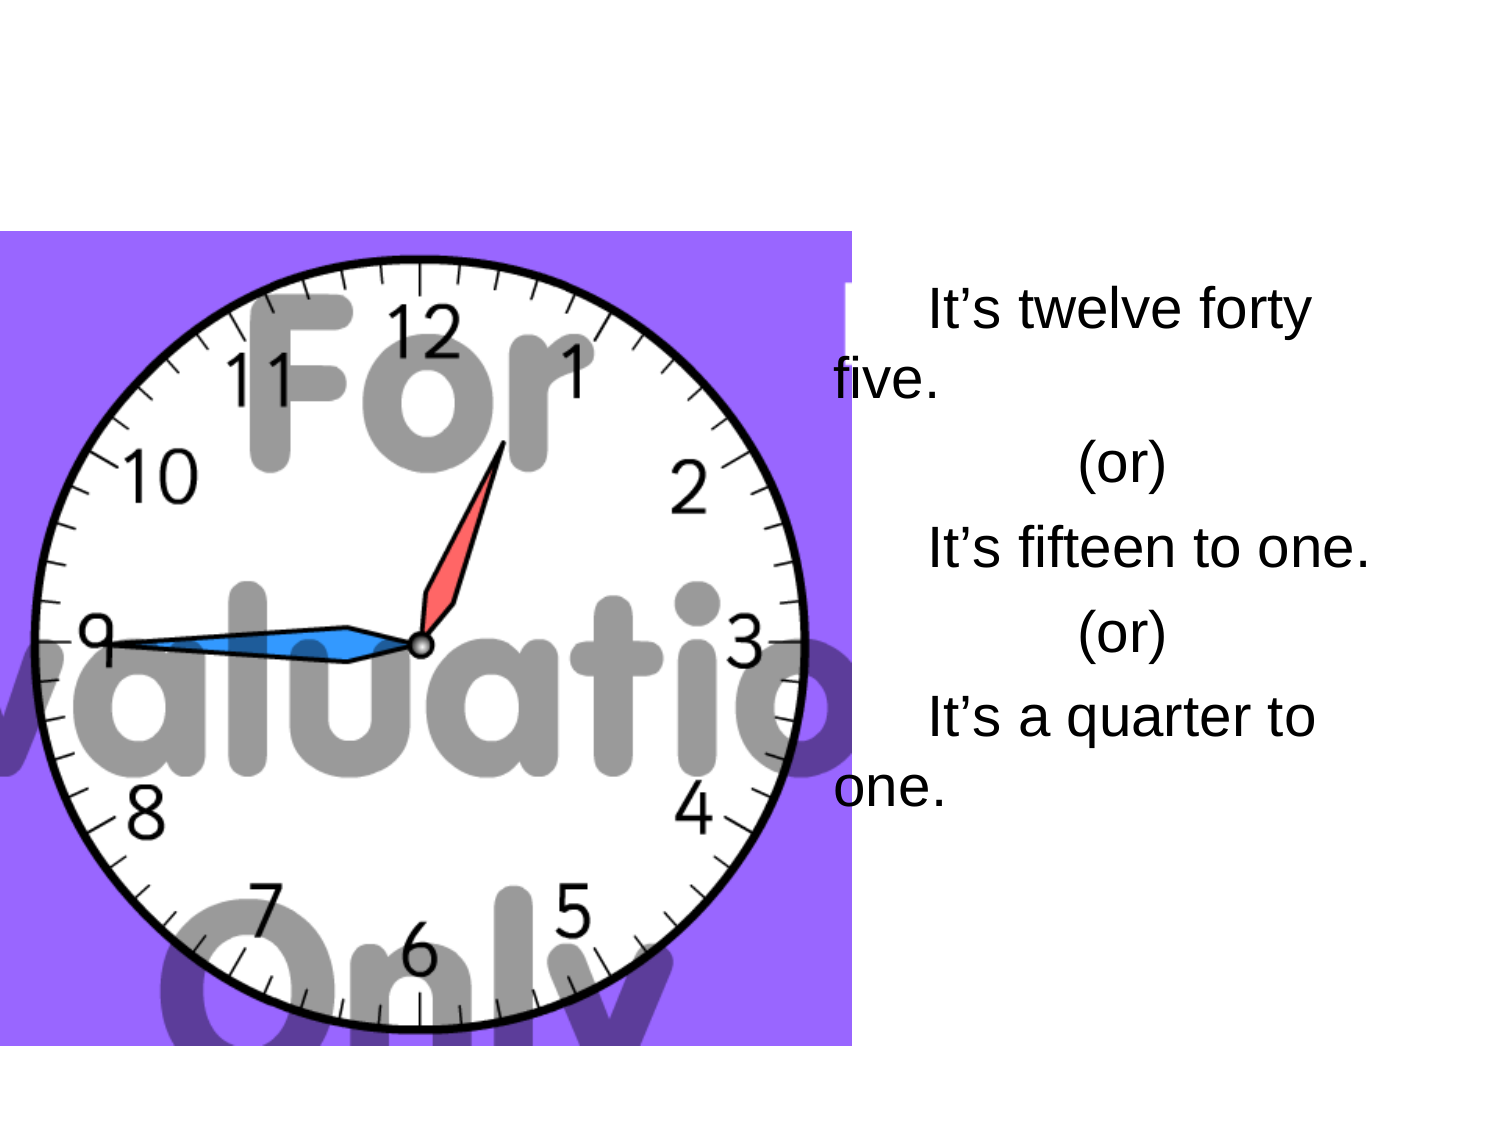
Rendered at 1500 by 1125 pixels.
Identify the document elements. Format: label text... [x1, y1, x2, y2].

picture [0, 231, 852, 1046]
list It’s twelve forty five. (or) It’s fifteen to one. (or) It’s a quarter to one. [762, 262, 1426, 1005]
